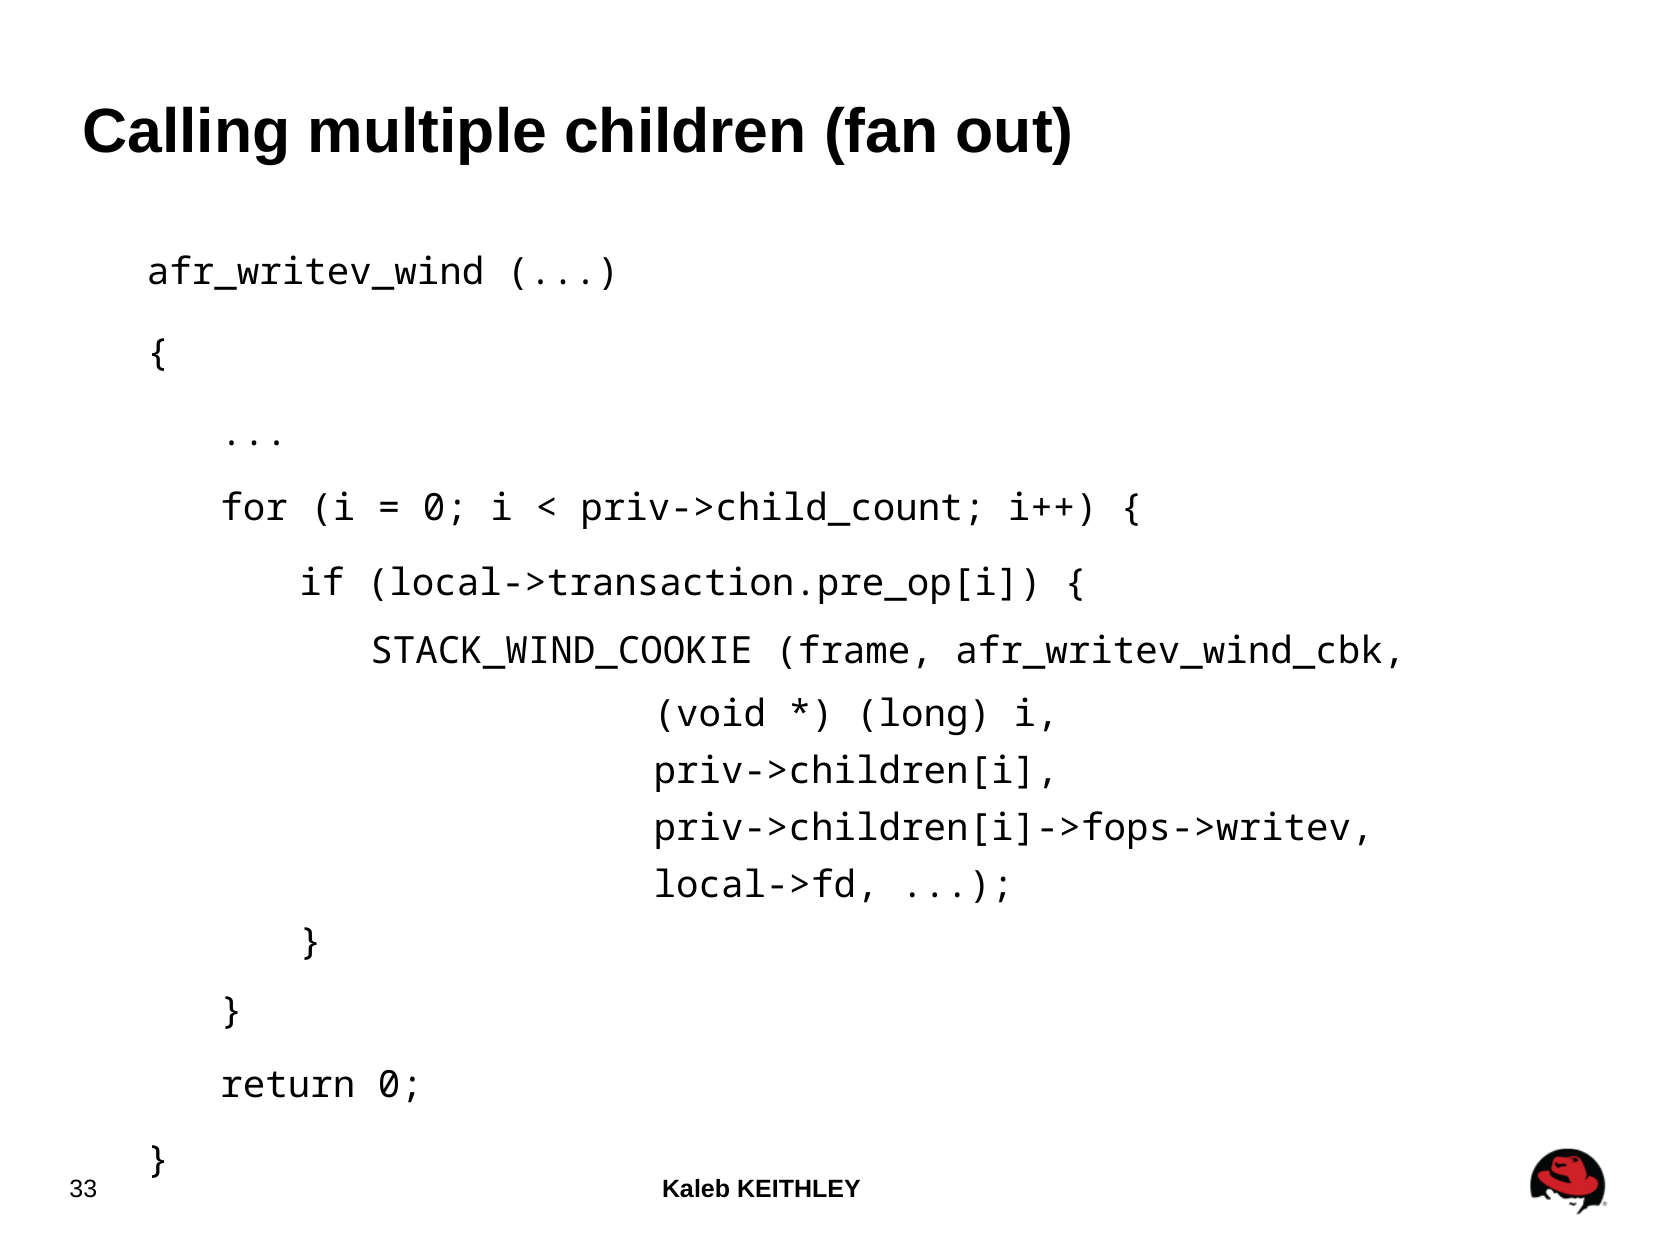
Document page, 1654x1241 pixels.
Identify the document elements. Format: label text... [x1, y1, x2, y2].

title Calling multiple children (fan out) [82, 37, 1571, 226]
picture [1529, 1146, 1613, 1224]
list afr_writev_wind (...) { ... for (i = 0; i < priv->child_count; i++) { if (local->transaction.pre_op[i]) { STACK_WIND_COOKIE (frame, afr_writev_wind_cbk, (void *) (long) i, priv->children[i], priv->children[i]->fops->writev, local->fd, ...); } } return 0; } [86, 244, 1576, 1174]
